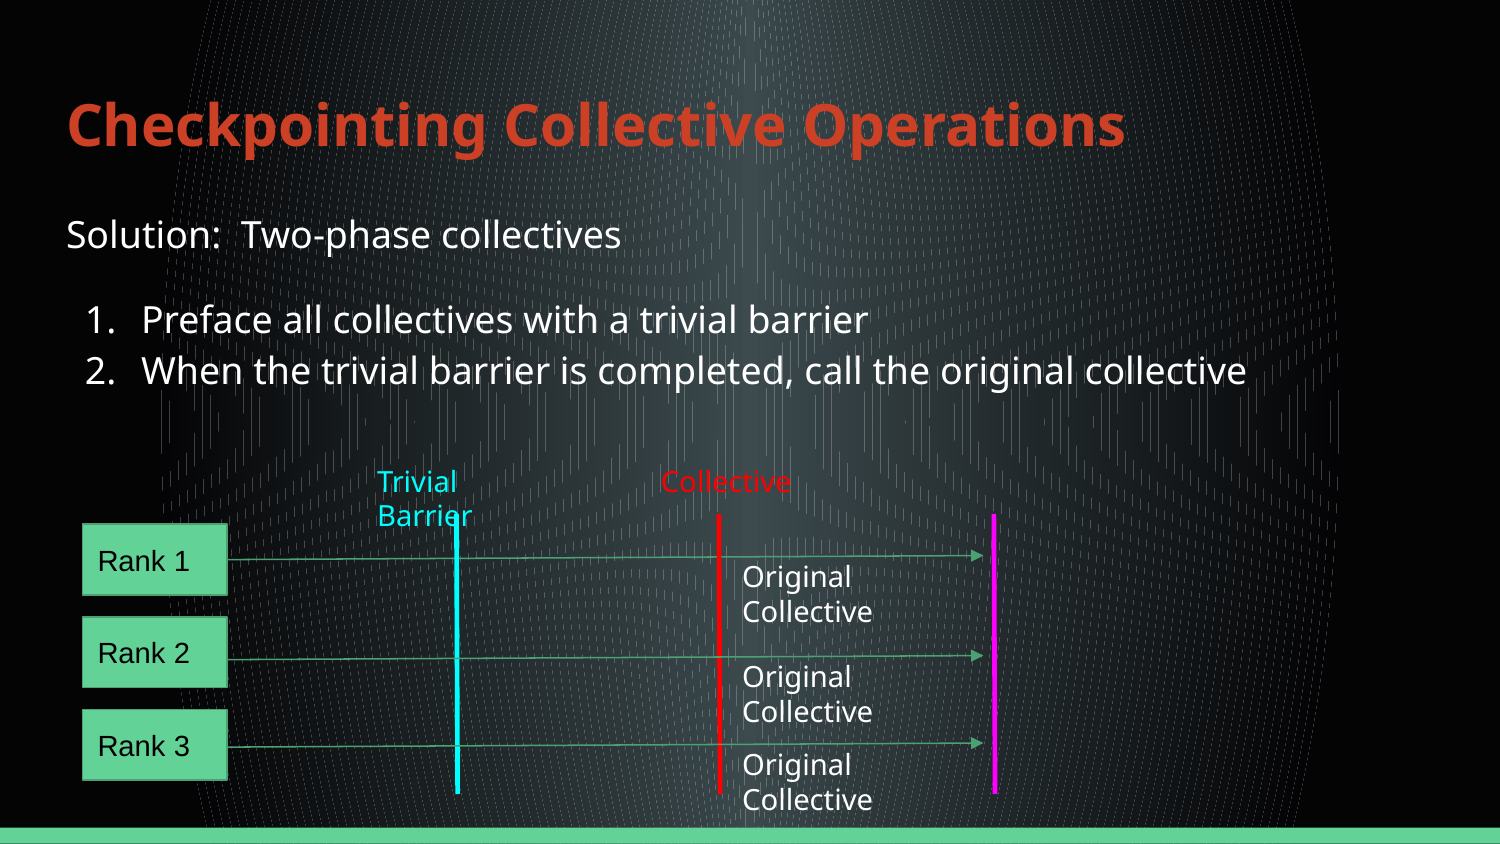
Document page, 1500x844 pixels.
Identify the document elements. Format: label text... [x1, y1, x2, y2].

text_box Original Collective [727, 731, 994, 809]
list Solution: Two-phase collectives Preface all collectives with a trivial barrier When the trivial barrier is completed, call the original collective [51, 189, 1449, 483]
text_box Rank 2 [82, 616, 228, 688]
title Checkpointing Collective Operations [51, 72, 1449, 167]
text_box Collective [645, 447, 809, 514]
text_box Trivial Barrier [362, 447, 565, 514]
text_box Rank 1 [82, 524, 228, 595]
text_box Rank 3 [82, 709, 228, 781]
text_box Original Collective [727, 543, 992, 622]
text_box Original Collective [727, 643, 992, 722]
